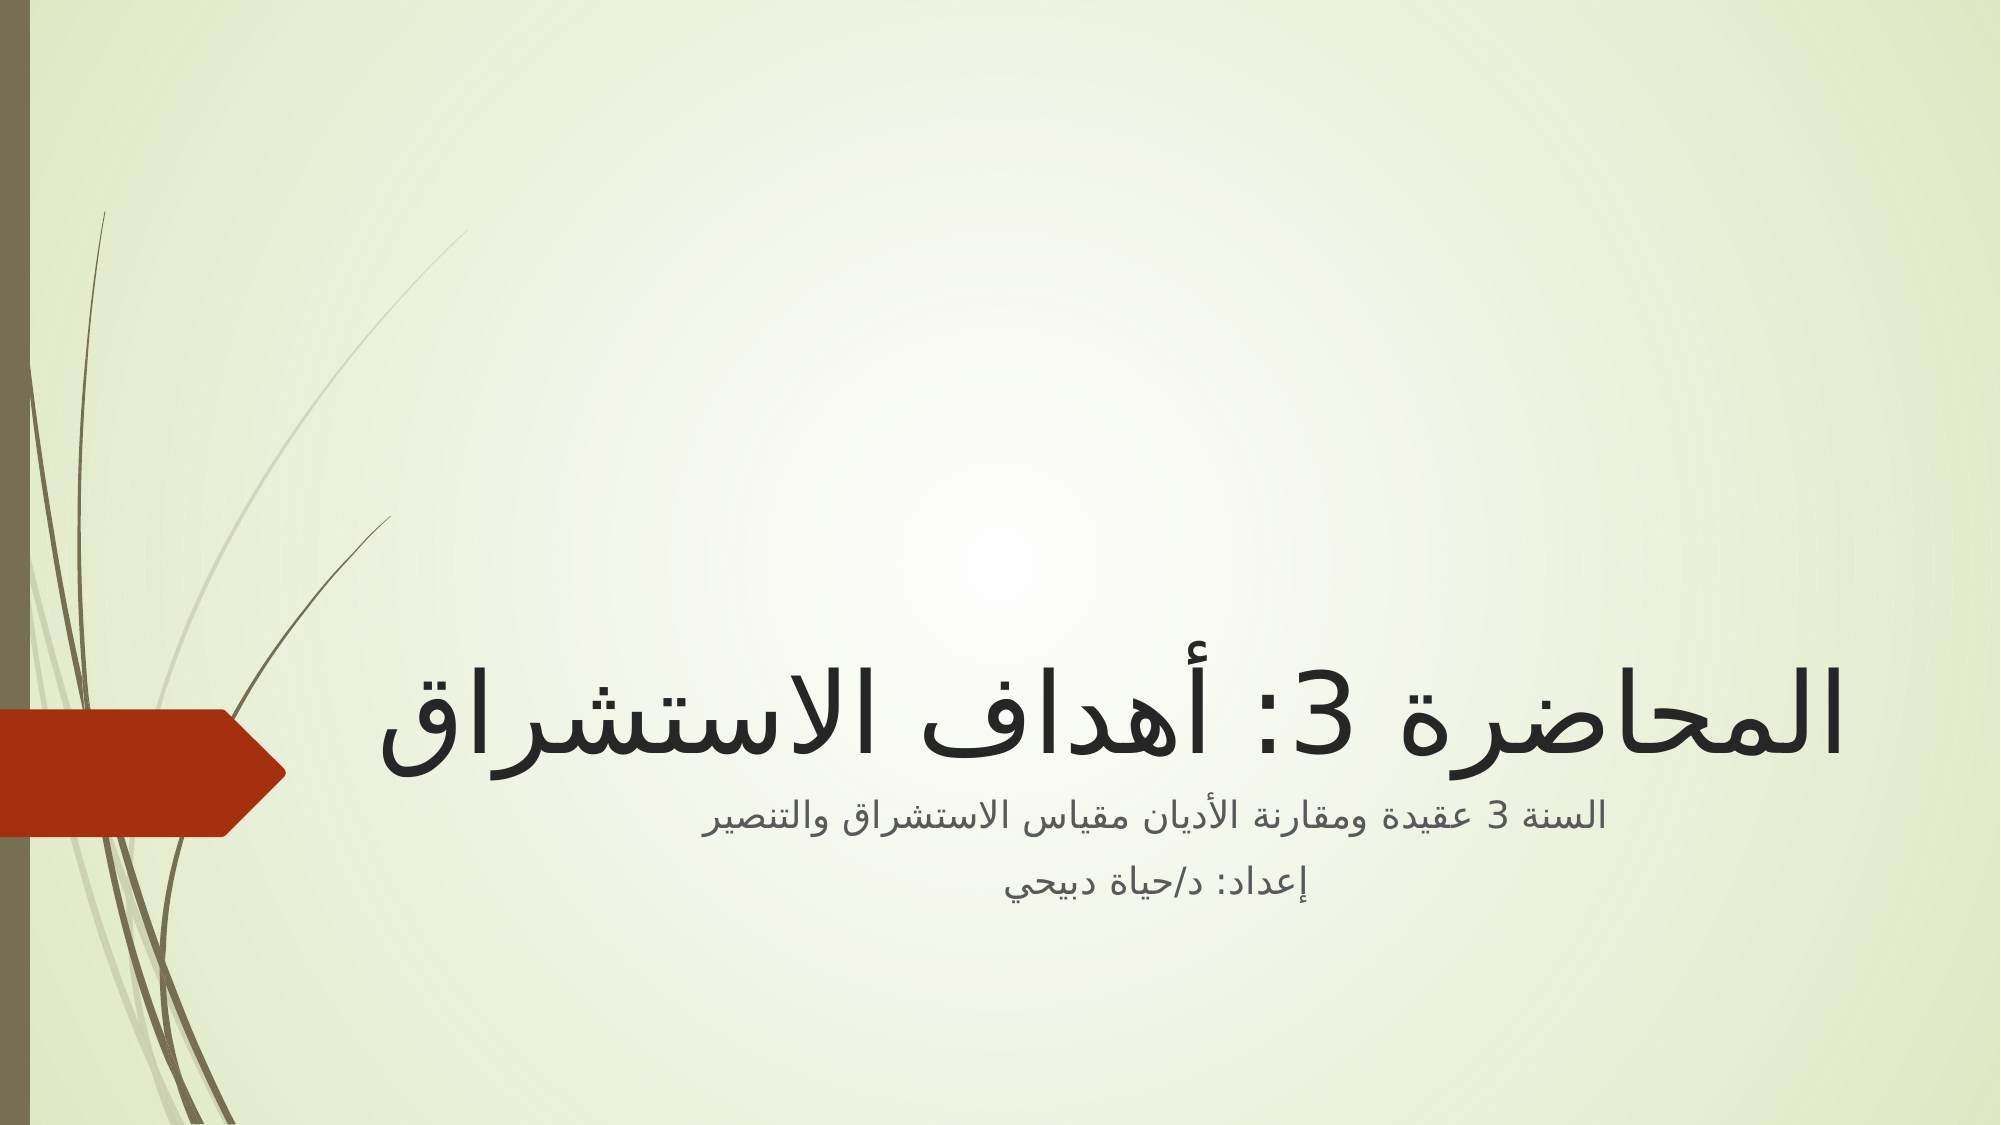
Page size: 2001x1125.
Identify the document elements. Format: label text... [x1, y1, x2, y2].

subtitle السنة 3 عقيدة ومقارنة الأديان مقياس الاستشراق والتنصير إعداد: د/حياة دبيحي [424, 783, 1888, 969]
title المحاضرة 3: أهداف الاستشراق [340, 412, 1888, 784]
